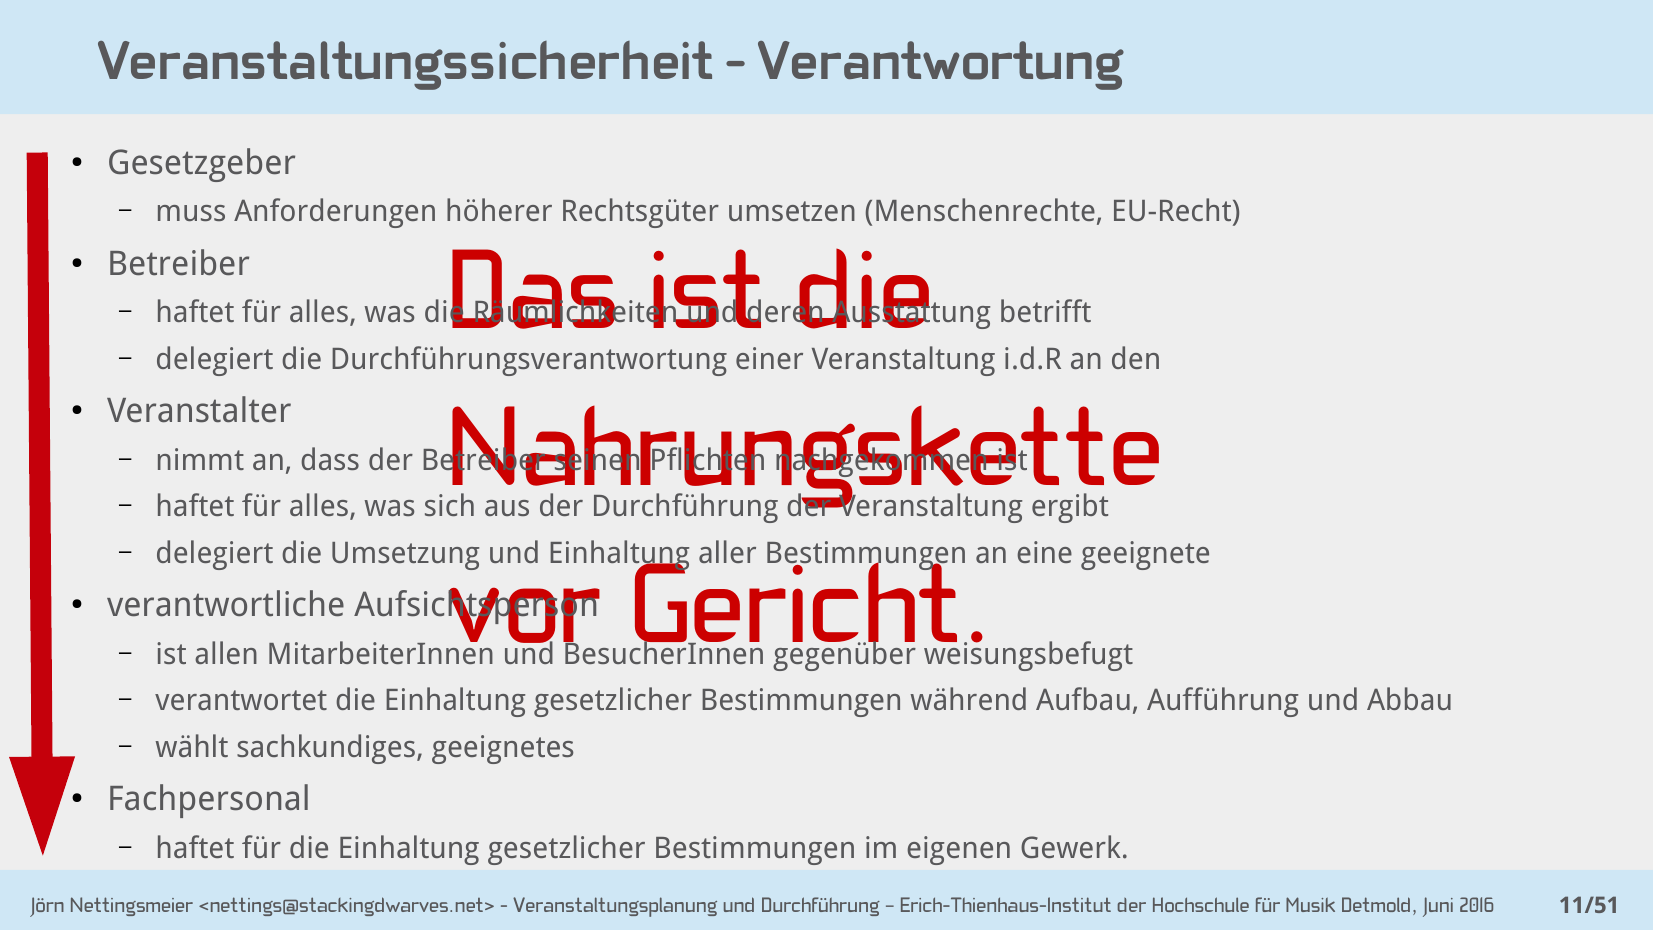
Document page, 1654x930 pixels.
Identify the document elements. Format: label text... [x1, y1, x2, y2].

list Gesetzgeber muss Anforderungen höherer Rechtsgüter umsetzen (Menschenrechte, EU-Recht) Betreiber haftet für alles, was die Räumlichkeiten und deren Ausstattung betrifft delegiert die Durchführungsverantwortung einer Veranstaltung i.d.R an den Veranstalter nimmt an, dass der Betreiber seinen Pflichten nachgekommen ist haftet für alles, was sich aus der Durchführung der Veranstaltung ergibt delegiert die Umsetzung und Einhaltung aller Bestimmungen an eine geeignete verantwortliche Aufsichtsperson ist allen MitarbeiterInnen und BesucherInnen gegenüber weisungsbefugt verantwortet die Einhaltung gesetzlicher Bestimmungen während Aufbau, Aufführung und Abbau wählt sachkundiges, geeignetes Fachpersonal haftet für die Einhaltung gesetzlicher Bestimmungen im eigenen Gewerk. [58, 142, 1576, 876]
title Veranstaltungssicherheit - Verantwortung [97, 0, 1337, 126]
